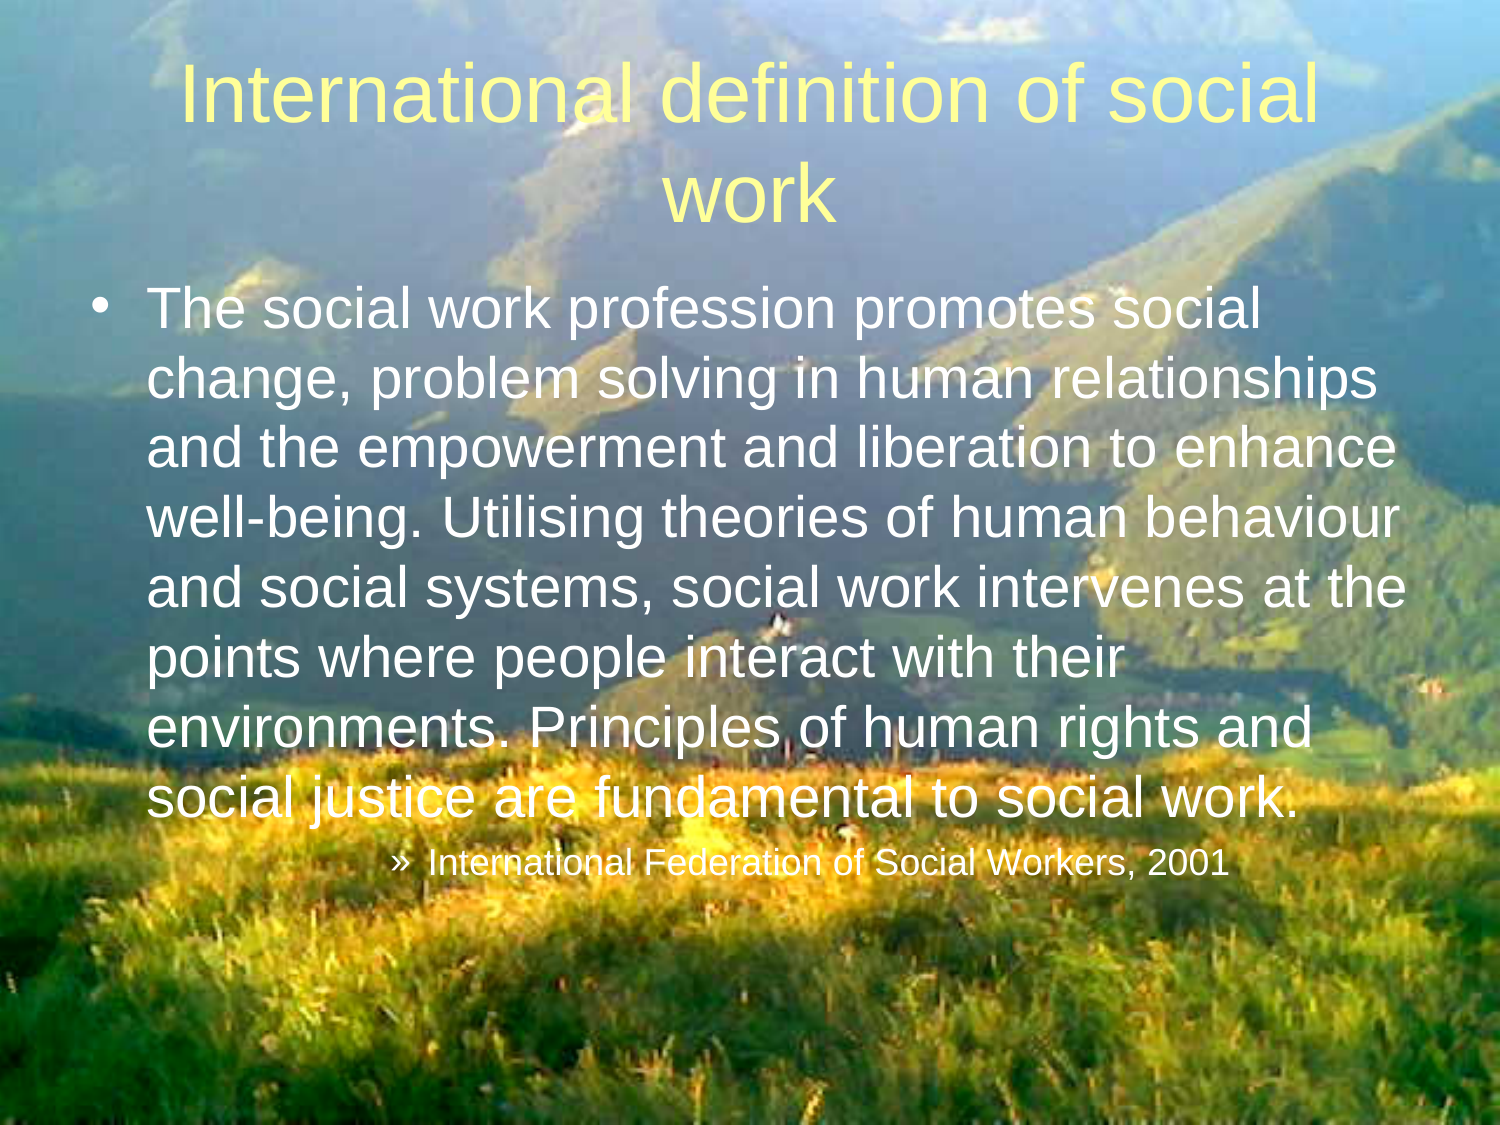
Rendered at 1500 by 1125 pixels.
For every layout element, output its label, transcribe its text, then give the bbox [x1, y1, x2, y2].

title International definition of social work [75, 31, 1426, 247]
picture [0, 0, 1500, 1125]
list The social work profession promotes social change, problem solving in human relationships and the empowerment and liberation to enhance well-being. Utilising theories of human behaviour and social systems, social work intervenes at the points where people interact with their environments. Principles of human rights and social justice are fundamental to social work. International Federation of Social Workers, 2001 [75, 262, 1426, 1006]
